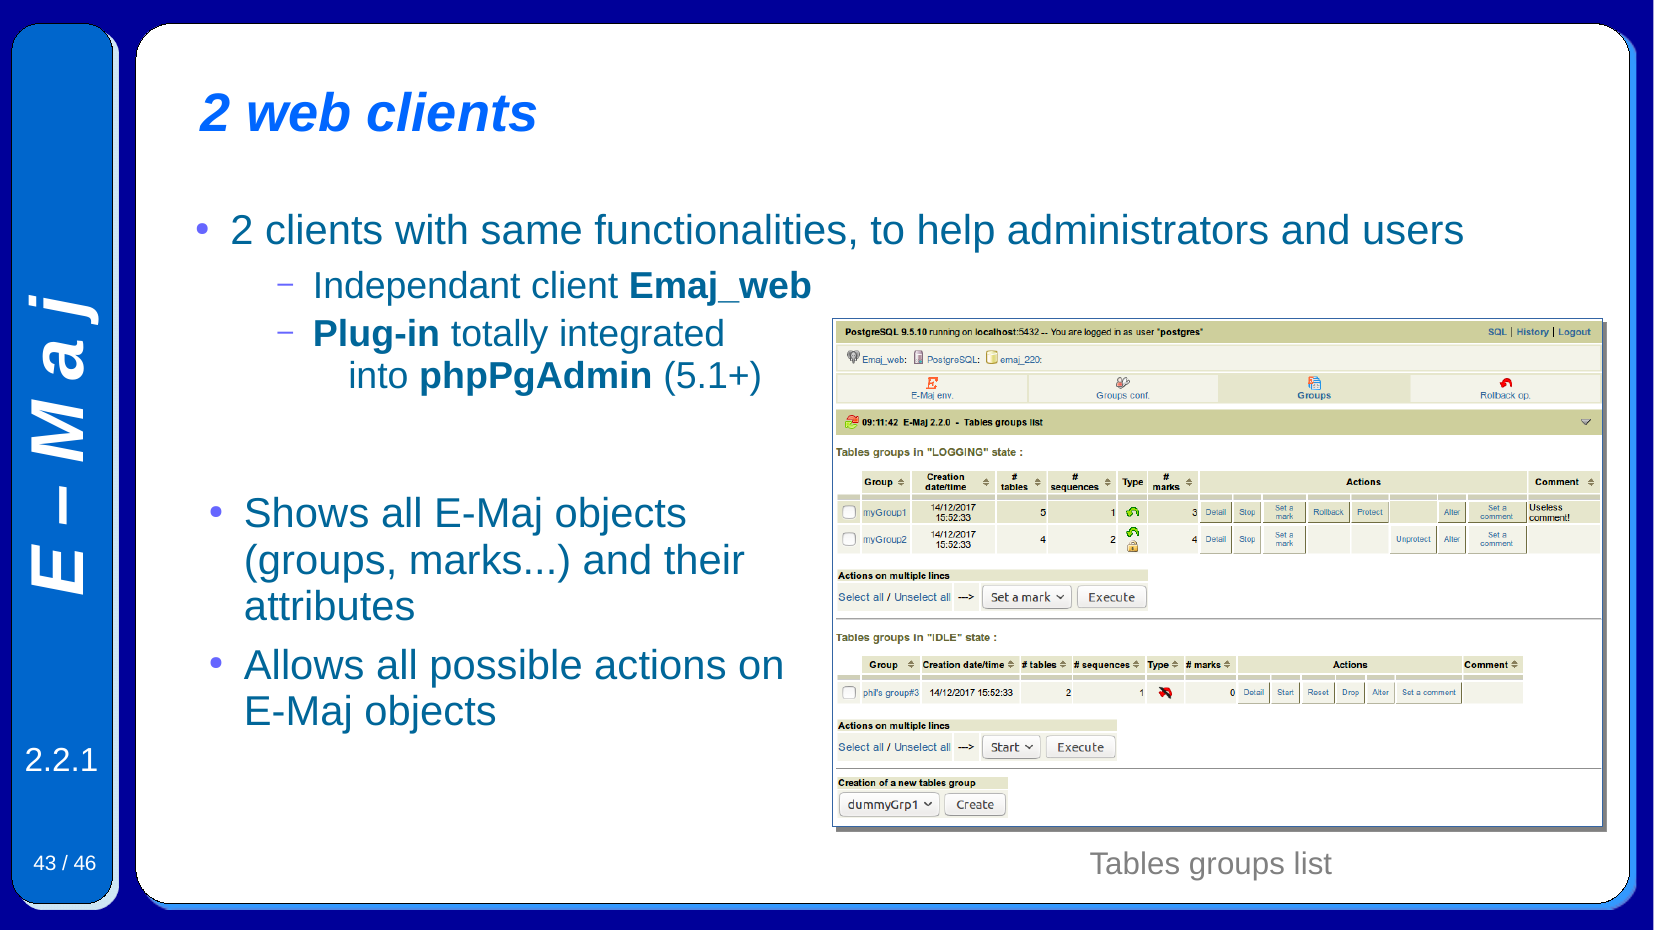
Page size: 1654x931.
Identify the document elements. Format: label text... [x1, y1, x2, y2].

title 2 web clients [200, 34, 1575, 191]
text_box Tables groups list [1074, 838, 1413, 889]
list Shows all E-Maj objects (groups, marks...) and their attributes Allows all possible actions on E-Maj objects [190, 490, 832, 786]
list 2 clients with same functionalities, to help administrators and users Independant client Emaj_web Plug-in totally integrated into phpPgAdmin (5.1+) [177, 206, 1595, 444]
picture [832, 318, 1603, 827]
